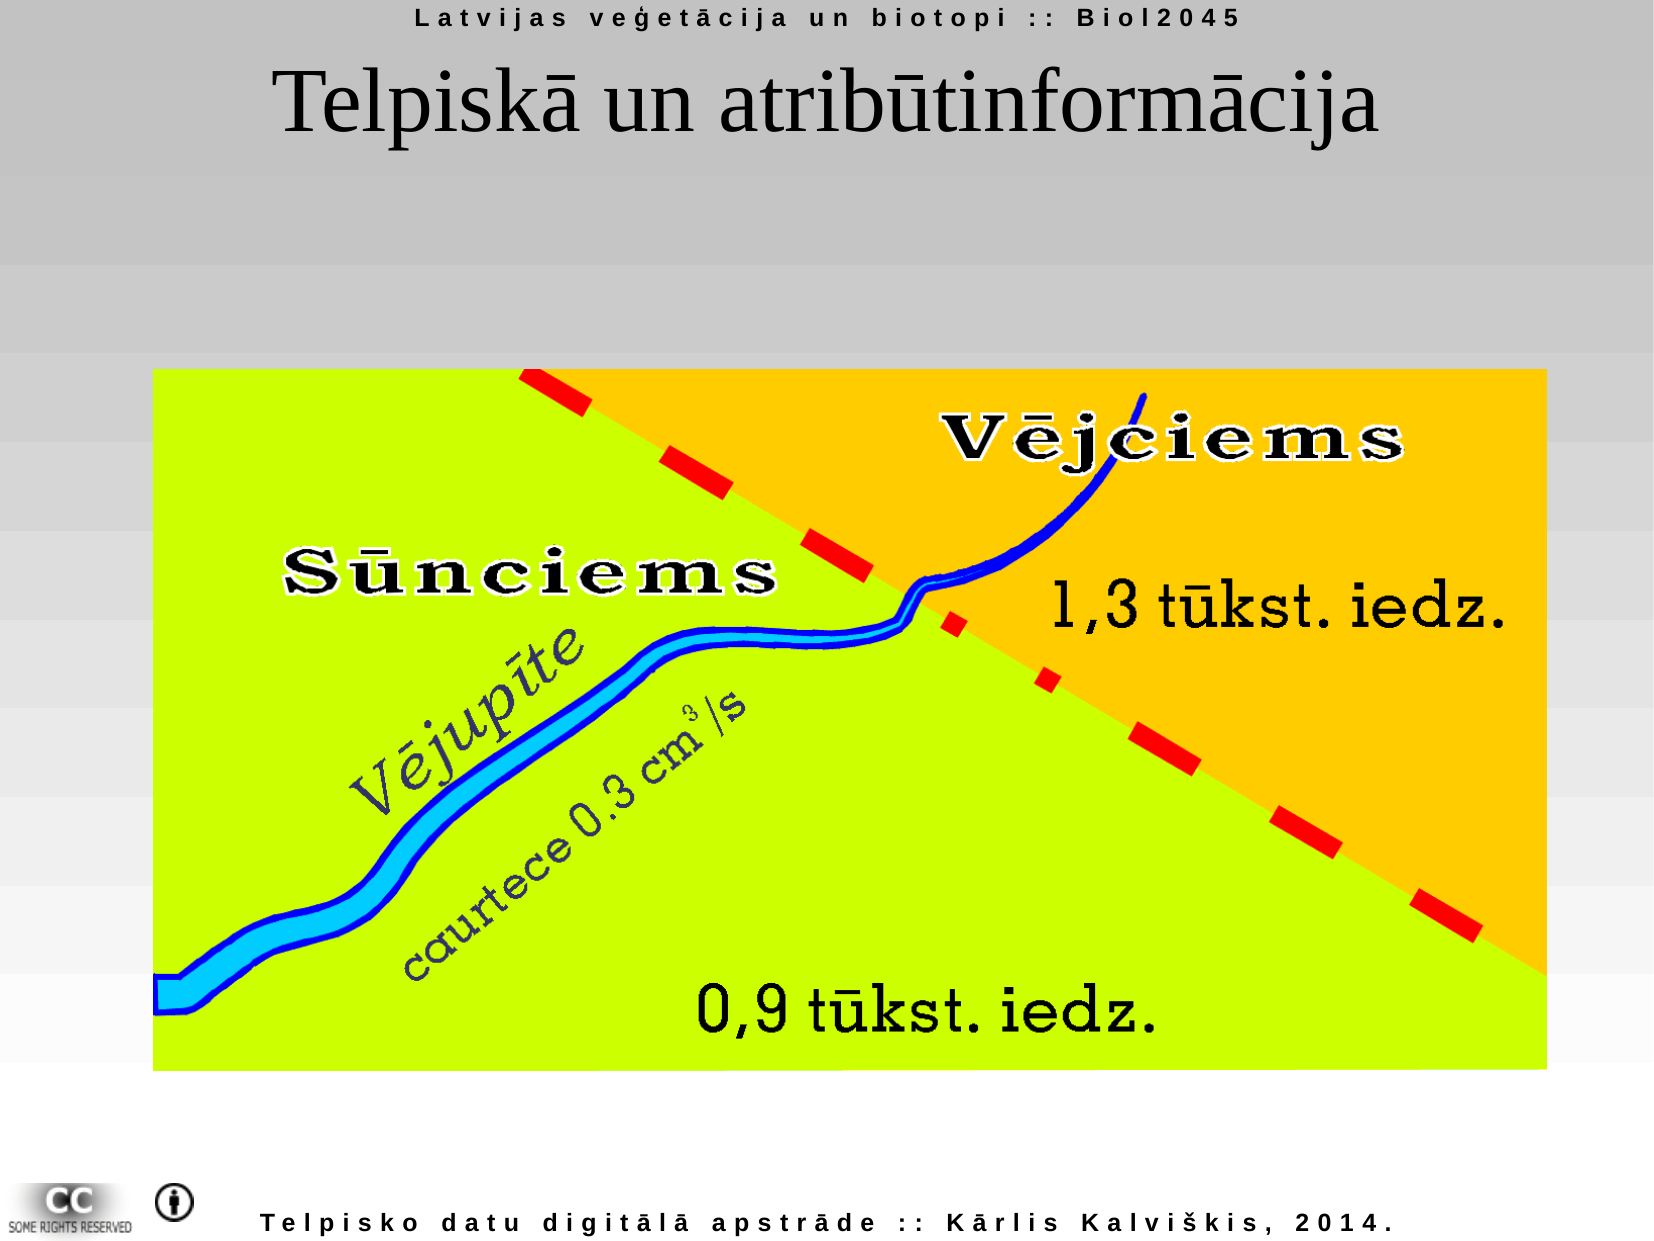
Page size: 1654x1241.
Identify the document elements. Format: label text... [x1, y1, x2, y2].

picture [0, 0, 1654, 1241]
title Telpiskā un atribūtinformācija [29, 49, 1625, 296]
